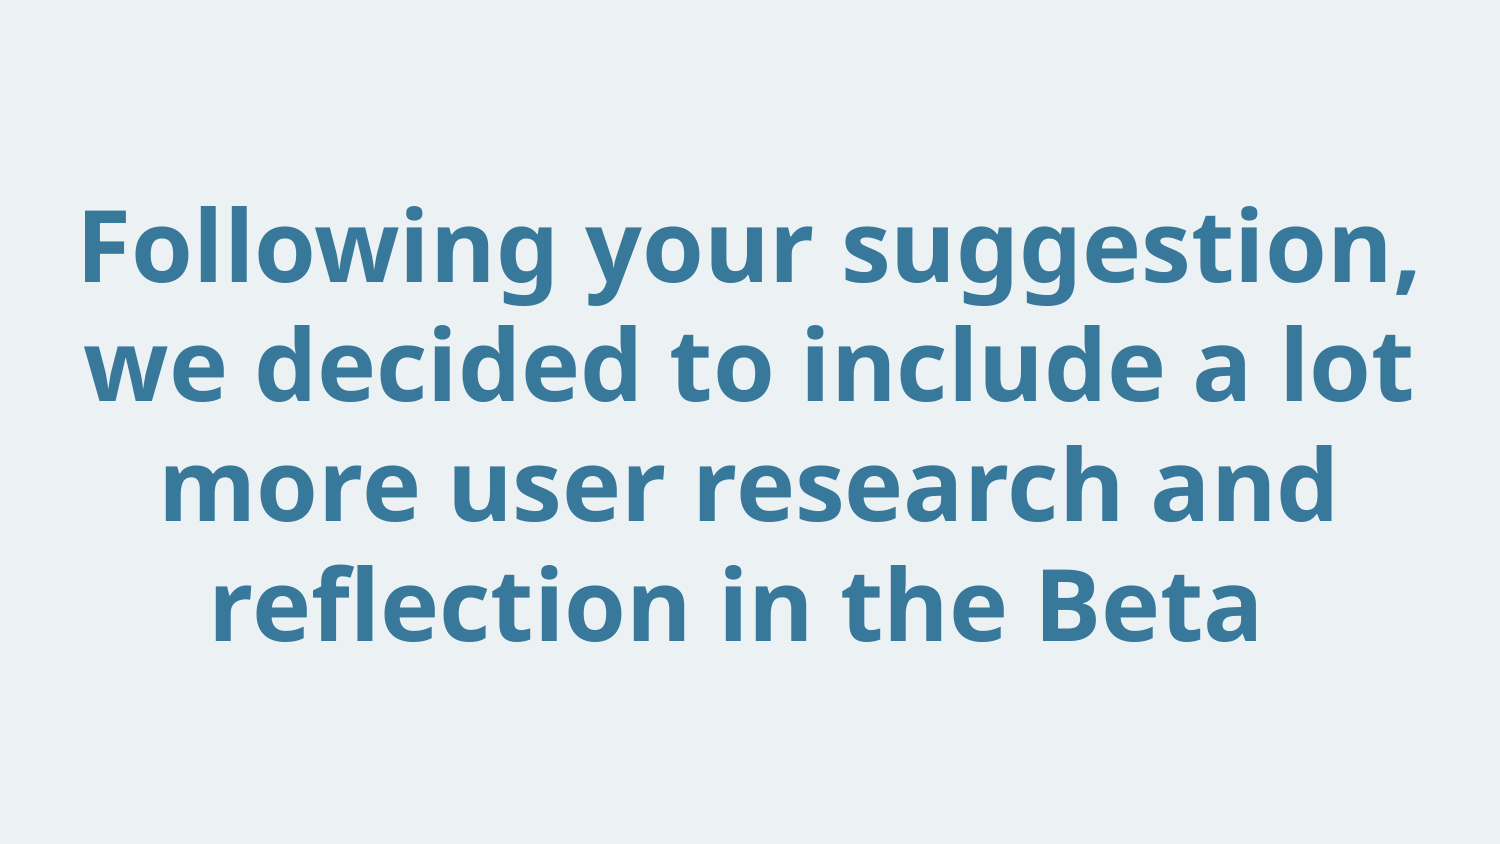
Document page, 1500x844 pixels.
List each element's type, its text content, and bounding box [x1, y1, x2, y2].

title Following your suggestion, we decided to include a lot more user research and reflection in the Beta [51, 352, 1449, 491]
